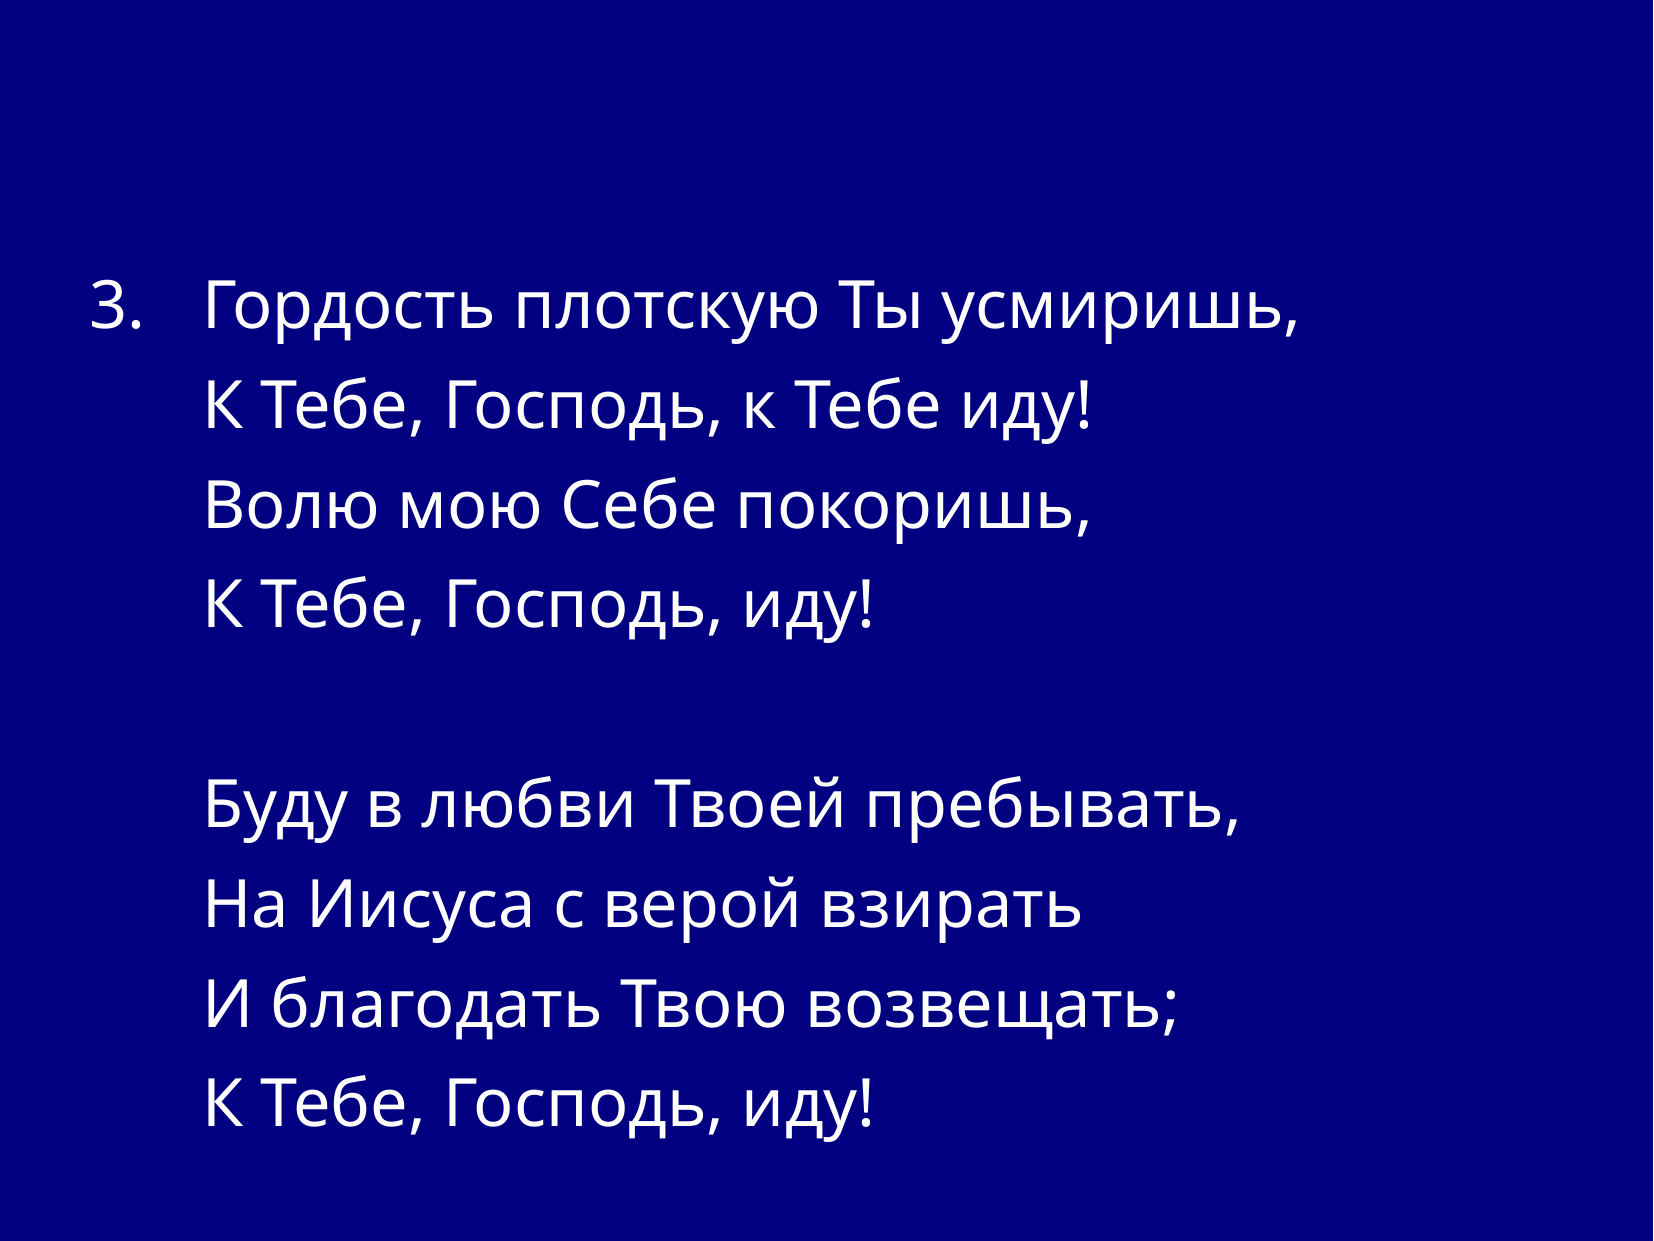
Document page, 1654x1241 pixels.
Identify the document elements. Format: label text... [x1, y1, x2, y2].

text_box 3. Гордость плотскую Ты усмиришь, К Тебе, Господь, к Тебе иду! Волю мою Себе покоришь, К Тебе, Господь, иду! Буду в любви Твоей пребывать, На Иисуса с верой взирать И благодать Твою возвещать; К Тебе, Господь, иду! [75, 150, 1576, 1163]
